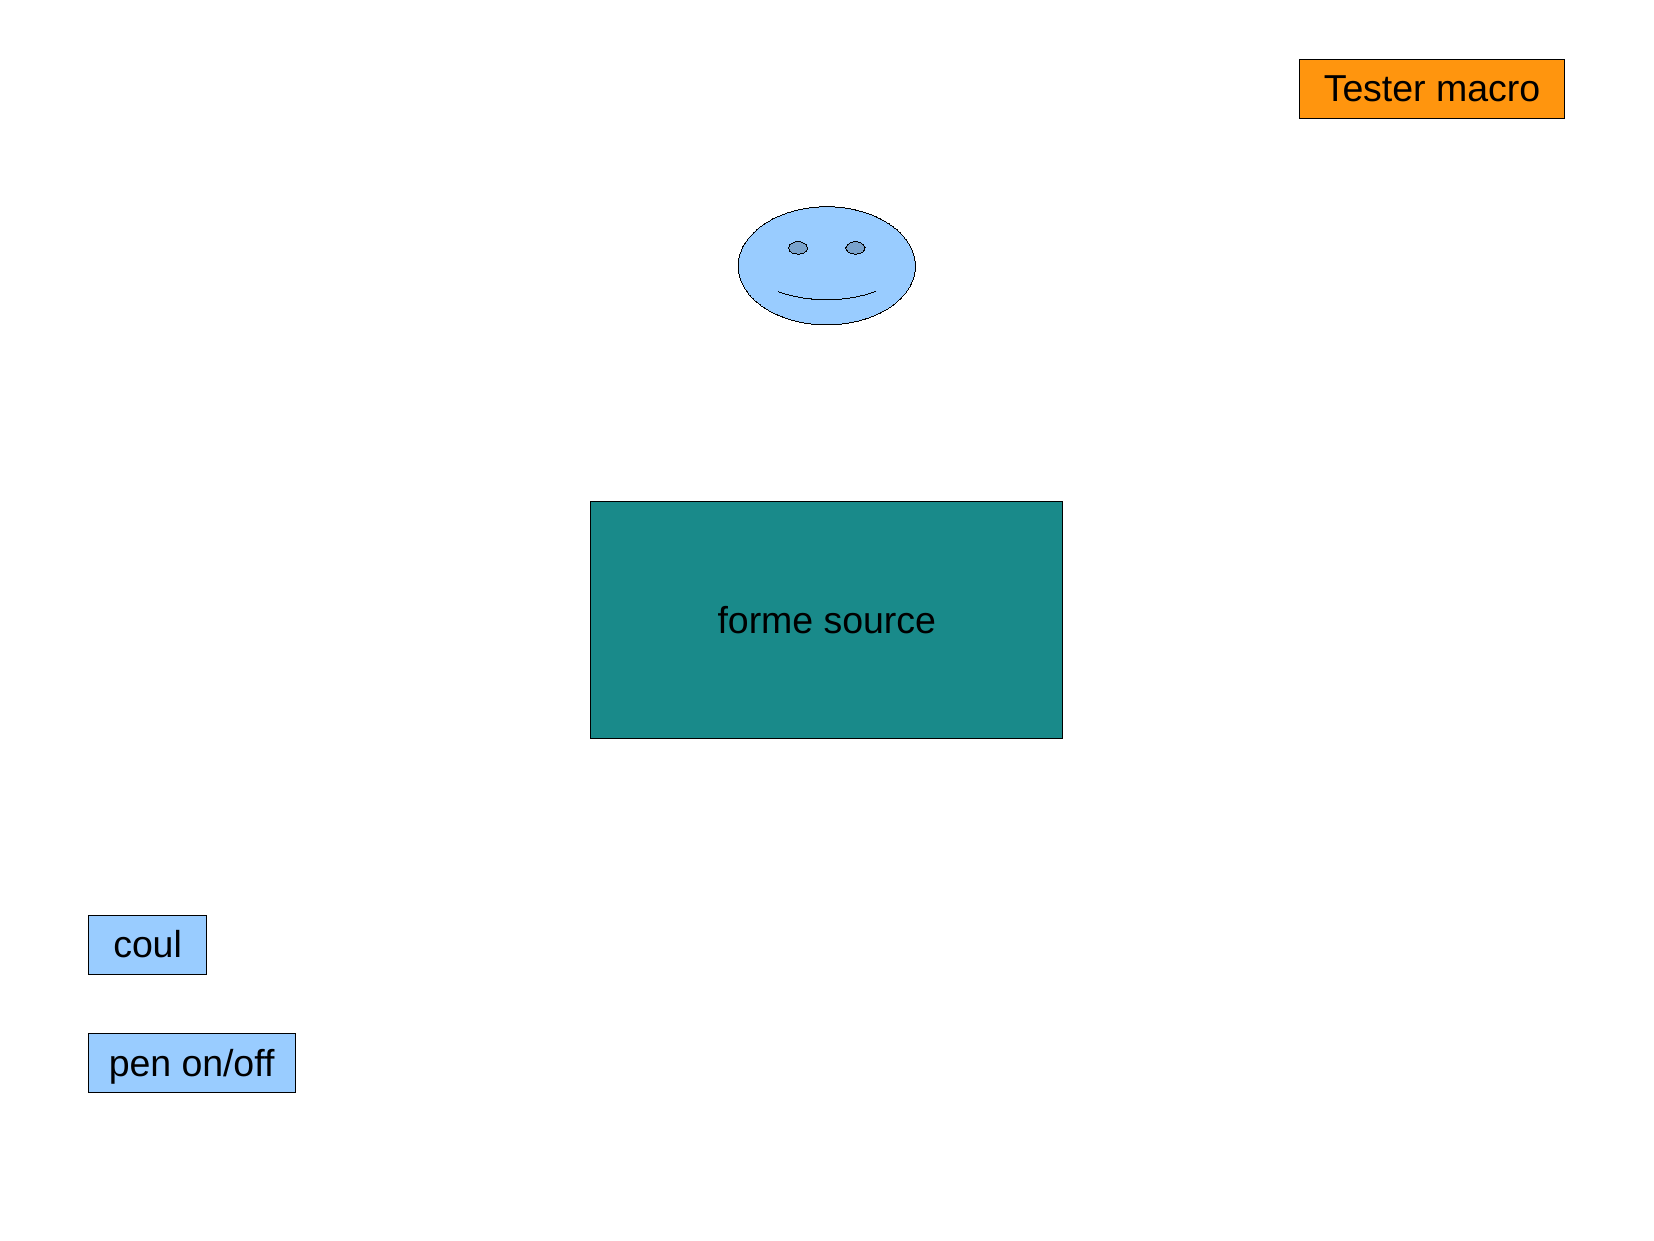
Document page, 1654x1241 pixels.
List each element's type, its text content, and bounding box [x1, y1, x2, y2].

text_box coul [88, 915, 207, 975]
text_box pen on/off [88, 1033, 296, 1093]
text_box forme source [590, 501, 1063, 739]
text_box [738, 206, 916, 325]
